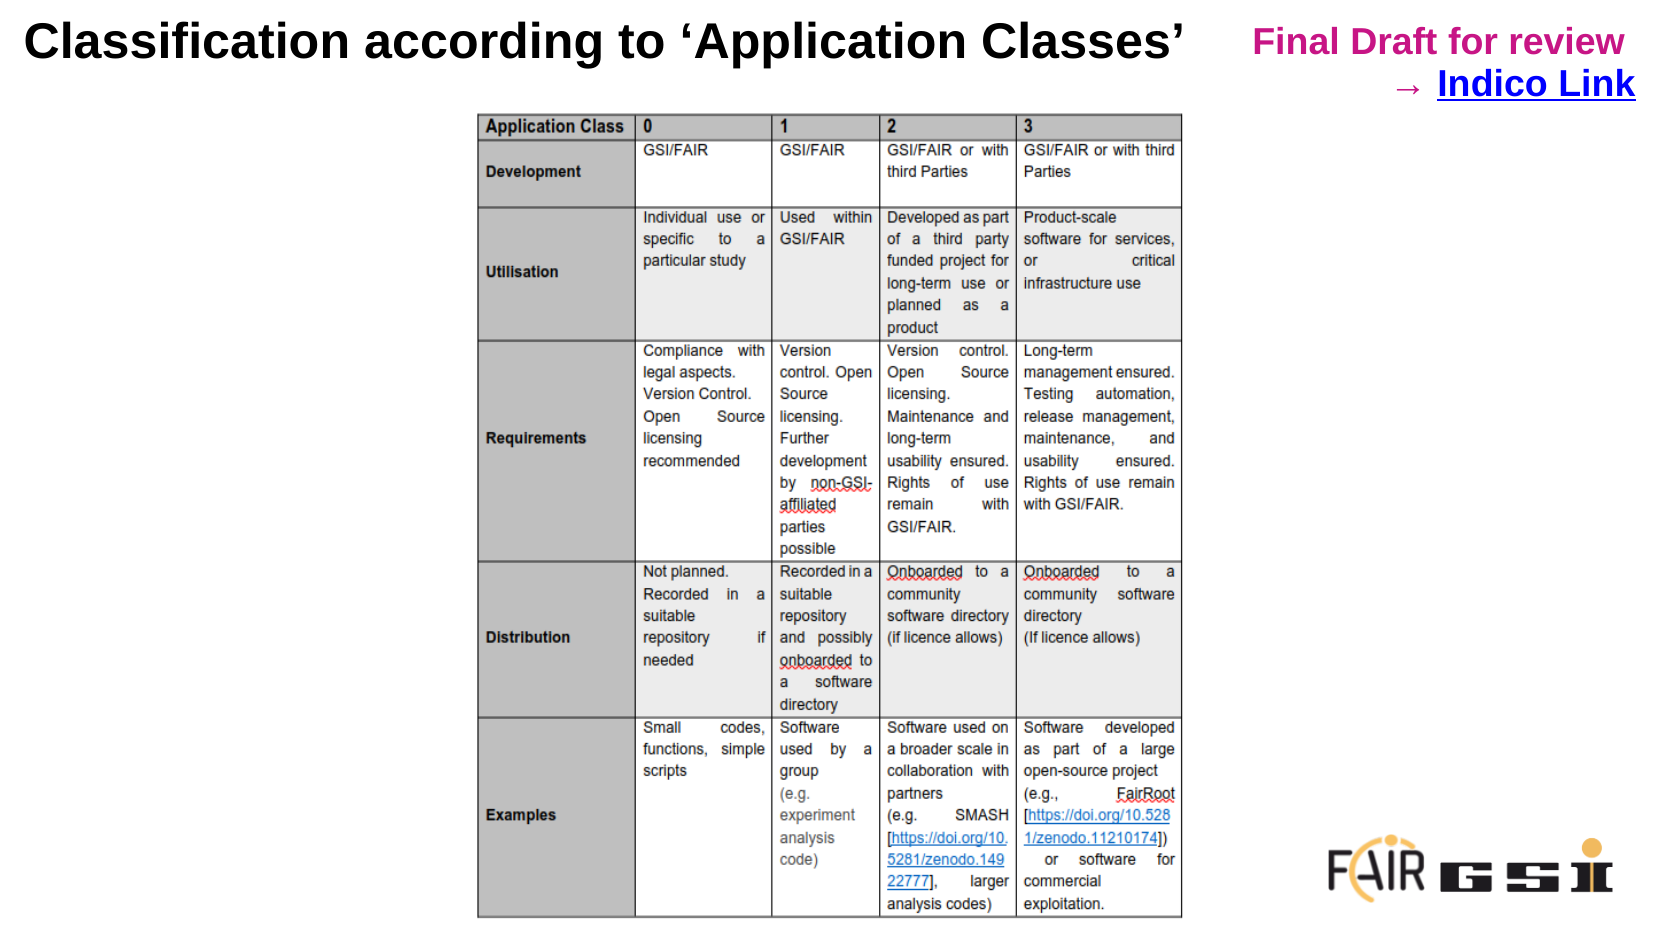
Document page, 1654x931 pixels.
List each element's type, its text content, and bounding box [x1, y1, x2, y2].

picture [466, 107, 1188, 922]
picture [1328, 833, 1425, 904]
picture [1439, 836, 1615, 895]
title Classification according to ‘Application Classes’ [23, 5, 1638, 77]
text_box Final Draft for review → Indico Link [1237, 13, 1651, 113]
